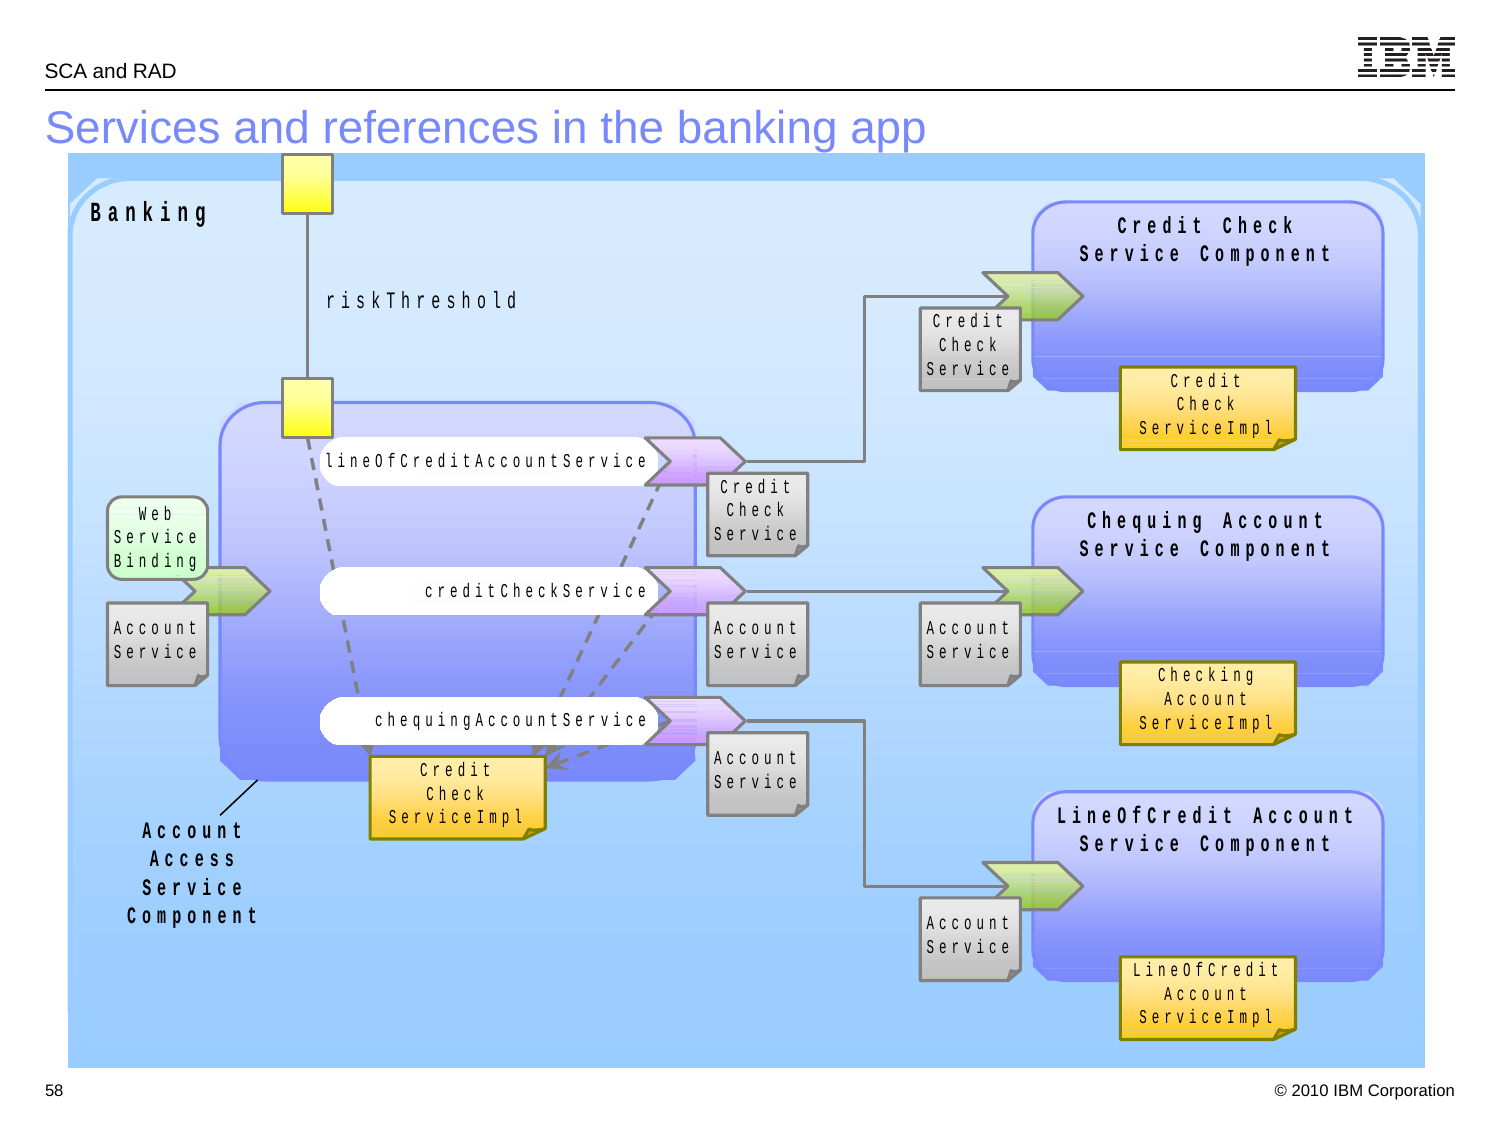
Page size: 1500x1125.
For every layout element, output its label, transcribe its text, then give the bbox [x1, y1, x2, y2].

picture [67, 153, 1426, 1068]
title Services and references in the banking app [29, 32, 1455, 228]
